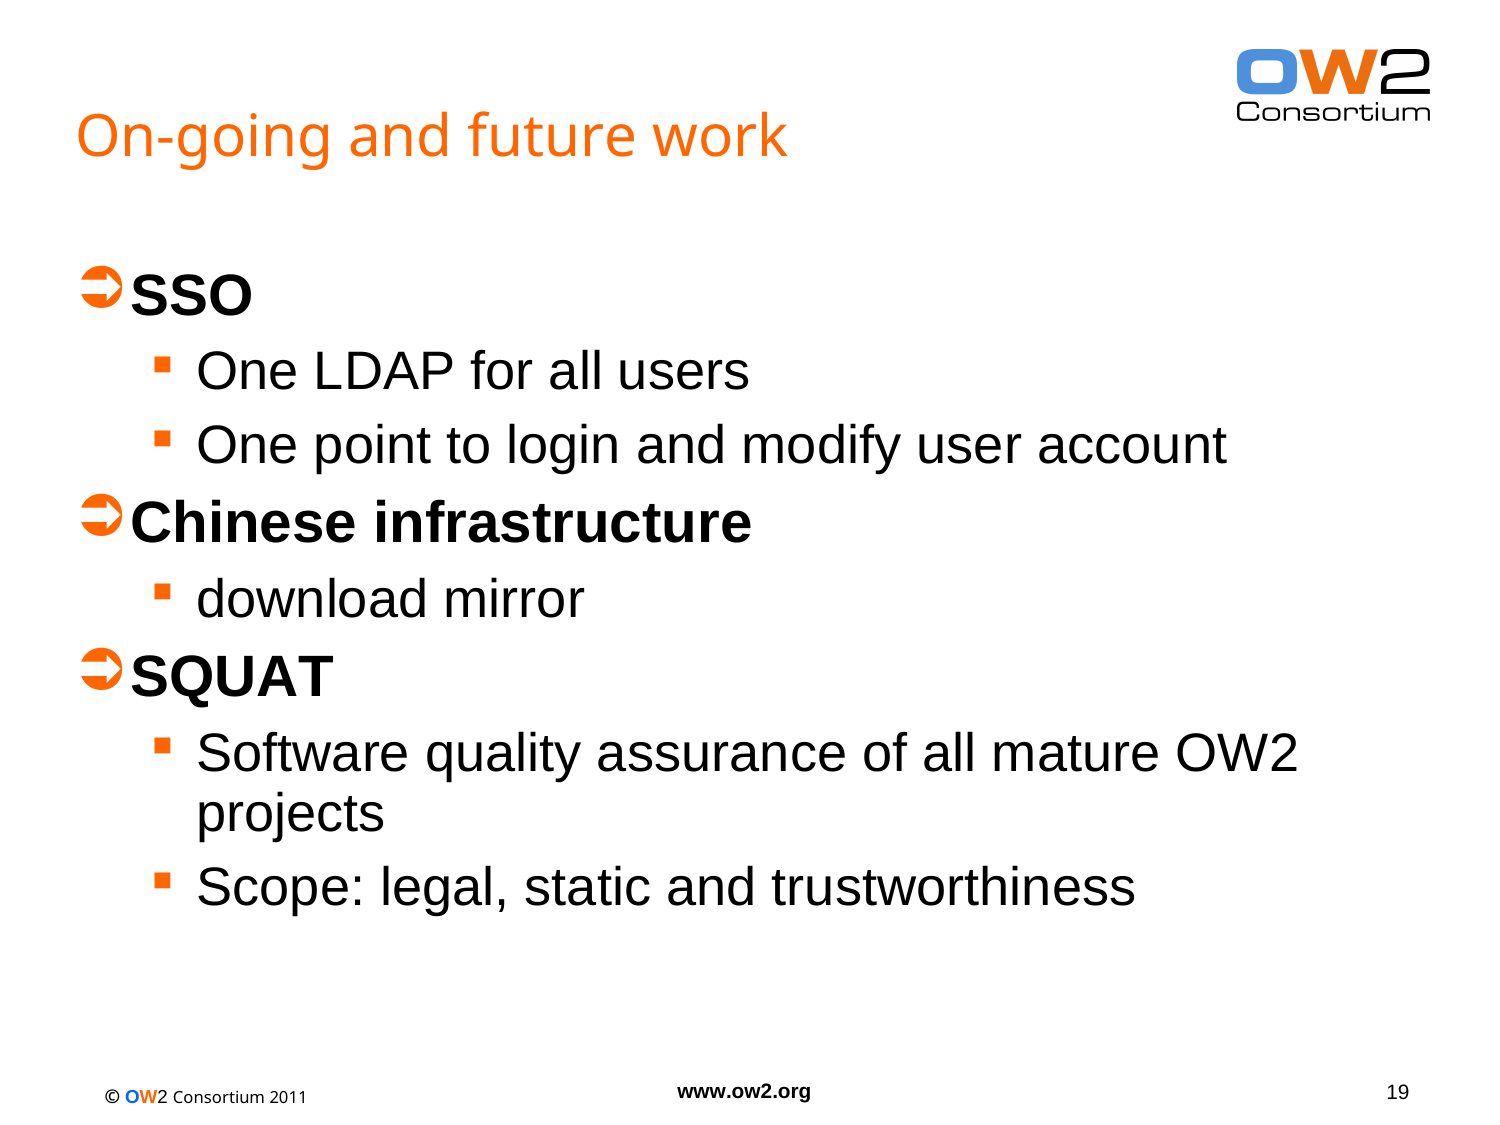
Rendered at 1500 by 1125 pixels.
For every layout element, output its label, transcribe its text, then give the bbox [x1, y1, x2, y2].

list SSO One LDAP for all users One point to login and modify user account Chinese infrastructure download mirror SQUAT Software quality assurance of all mature OW2 projects Scope: legal, static and trustworthiness [74, 262, 1425, 990]
title On-going and future work [75, 52, 1175, 207]
